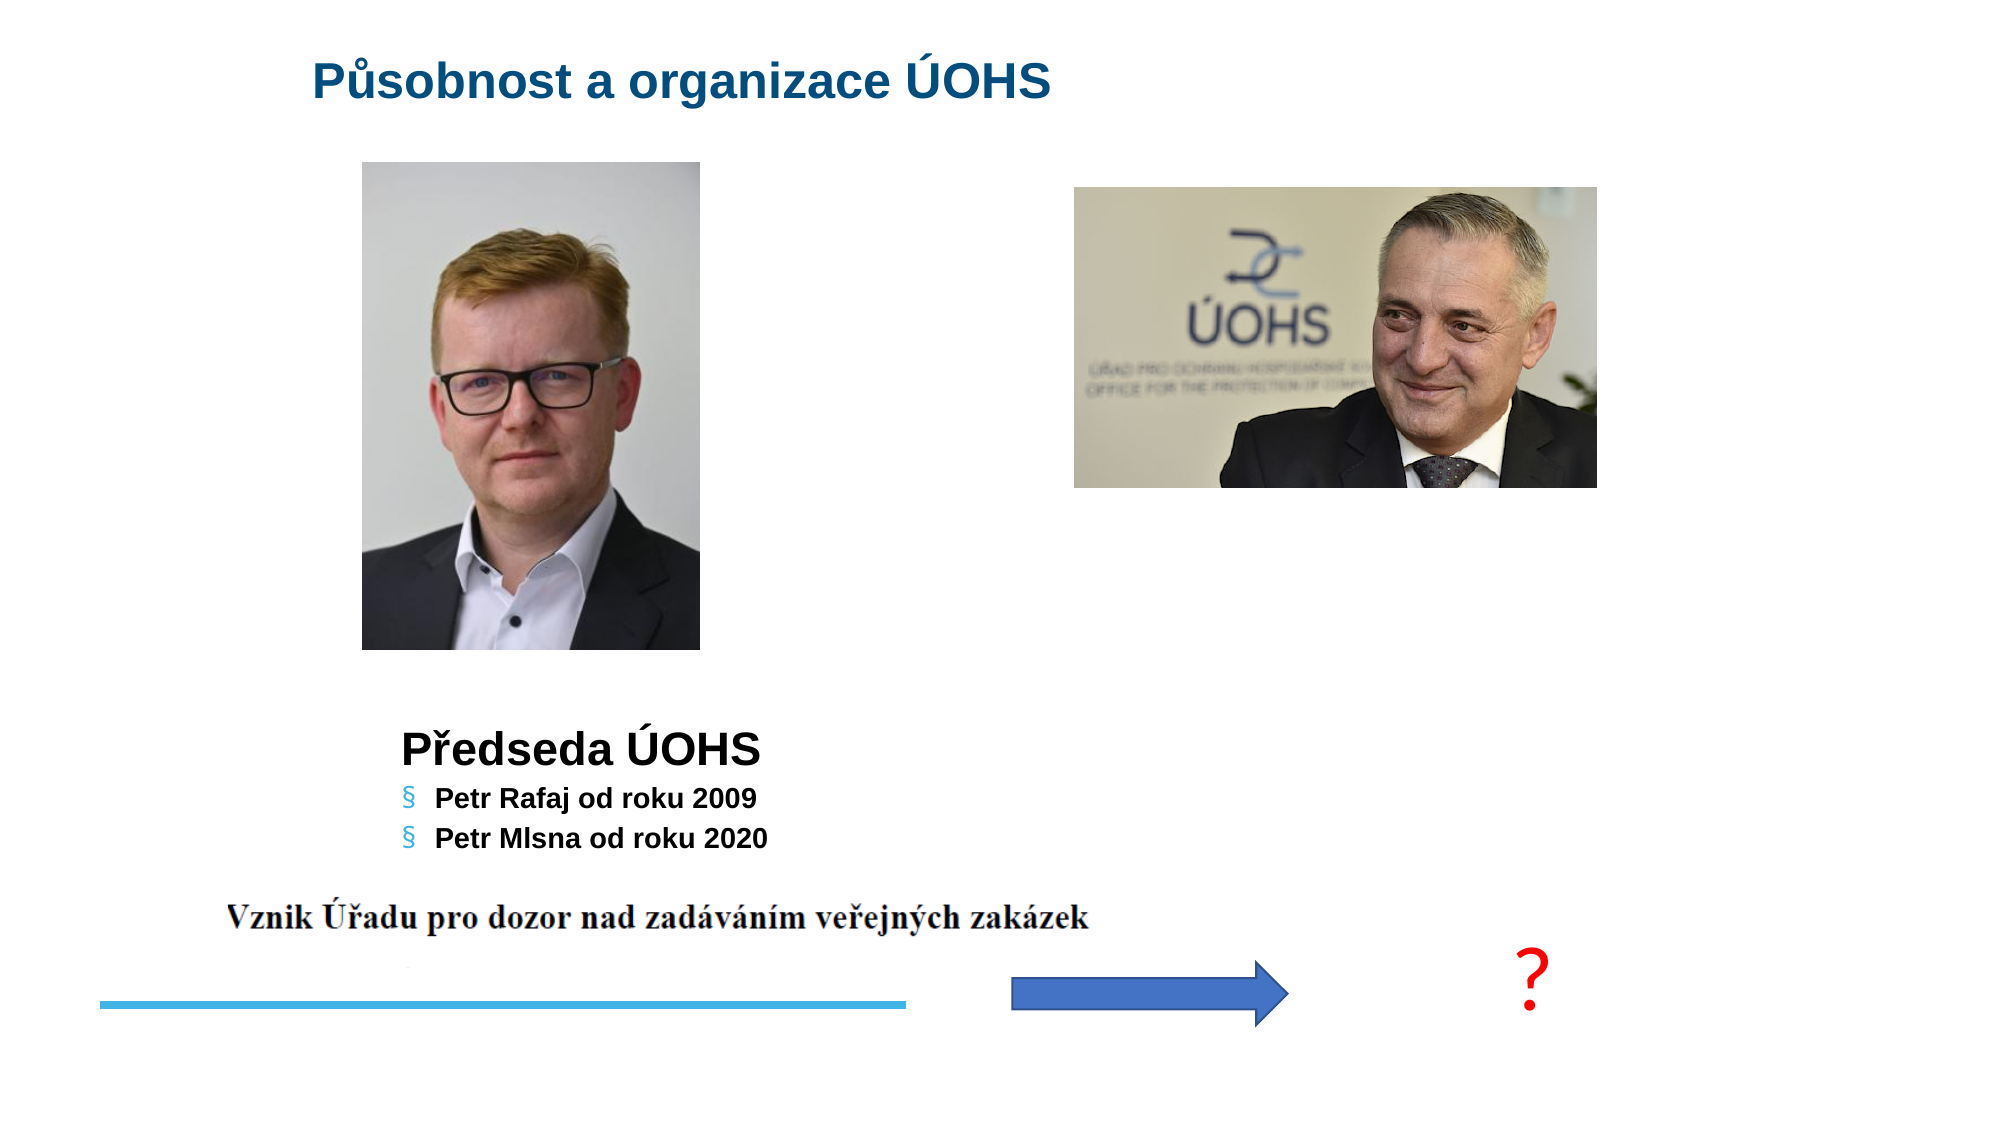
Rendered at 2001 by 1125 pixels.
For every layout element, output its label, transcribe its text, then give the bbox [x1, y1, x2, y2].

text_box ? [1496, 911, 1698, 1038]
list Předseda ÚOHS Petr Rafaj od roku 2009 Petr Mlsna od roku 2020 [401, 710, 1336, 1125]
picture [227, 877, 1095, 967]
picture [362, 162, 700, 651]
text_box [1012, 962, 1288, 1026]
subtitle Působnost a organizace ÚOHS [312, 40, 1663, 174]
picture [1074, 187, 1597, 488]
